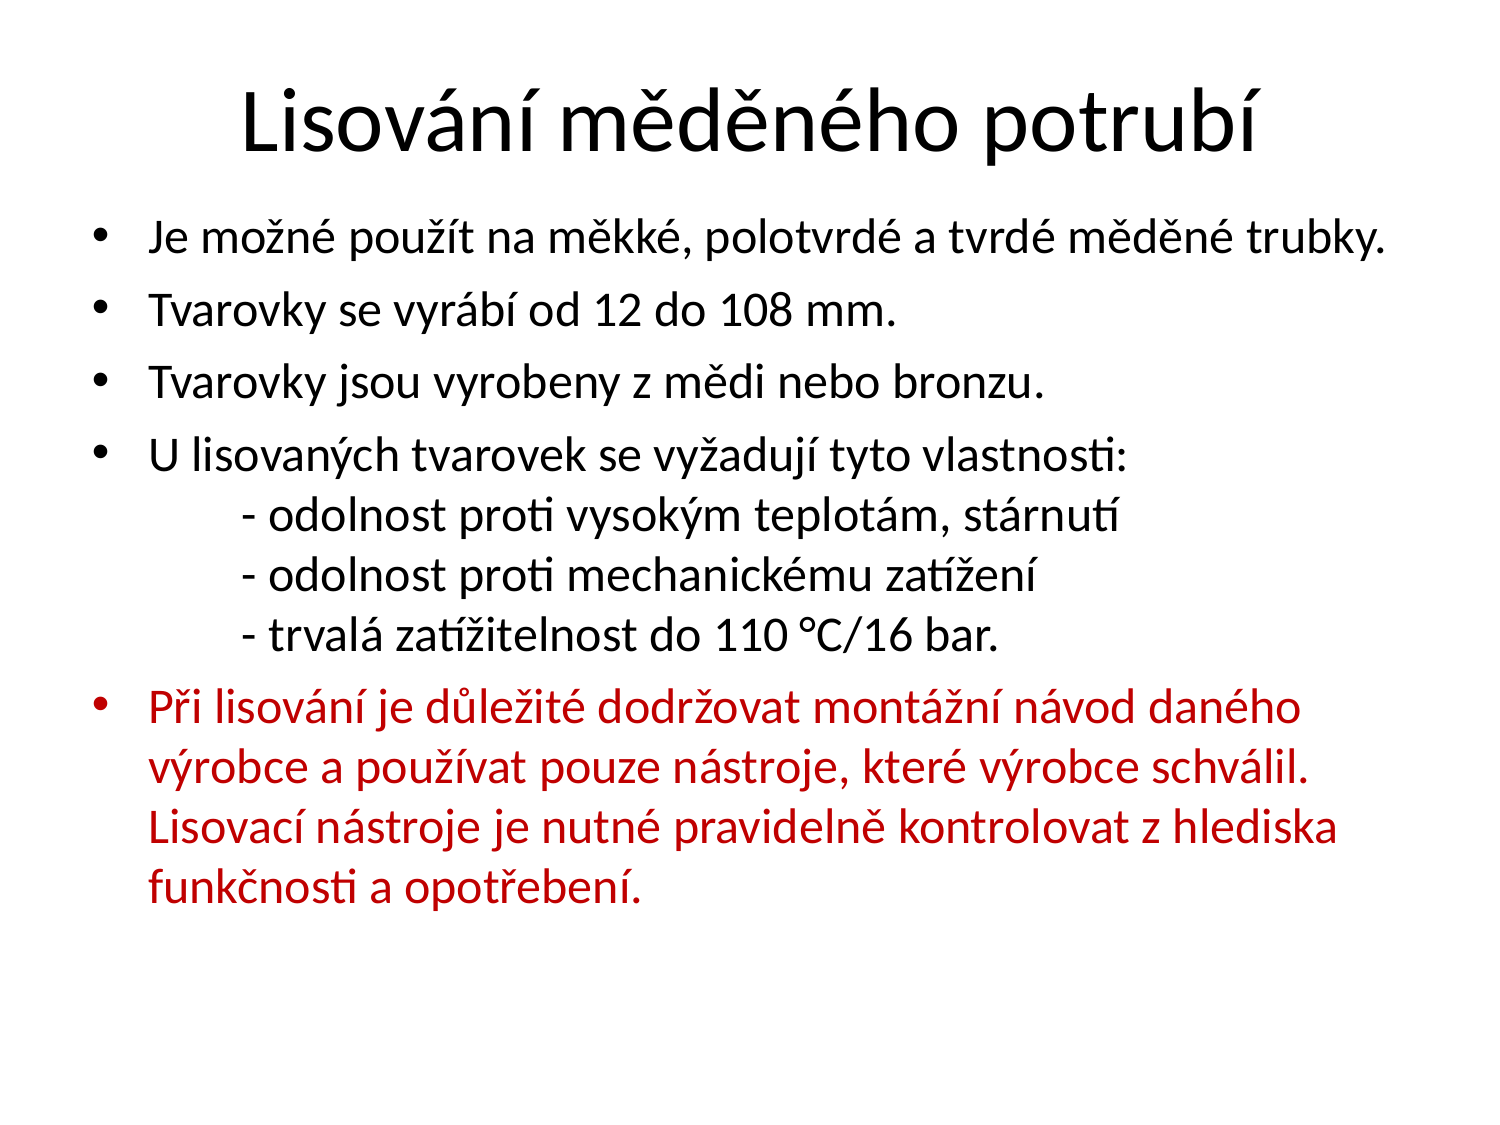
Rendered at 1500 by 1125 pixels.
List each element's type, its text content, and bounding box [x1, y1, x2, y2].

list Je možné použít na měkké, polotvrdé a tvrdé měděné trubky. Tvarovky se vyrábí od 12 do 108 mm. Tvarovky jsou vyrobeny z mědi nebo bronzu. U lisovaných tvarovek se vyžadují tyto vlastnosti: - odolnost proti vysokým teplotám, stárnutí - odolnost proti mechanickému zatížení - trvalá zatížitelnost do 110 °C/16 bar. Při lisování je důležité dodržovat montážní návod daného výrobce a používat pouze nástroje, které výrobce schválil. Lisovací nástroje je nutné pravidelně kontrolovat z hlediska funkčnosti a opotřebení. [76, 196, 1427, 1010]
title Lisování měděného potrubí [75, 45, 1426, 185]
